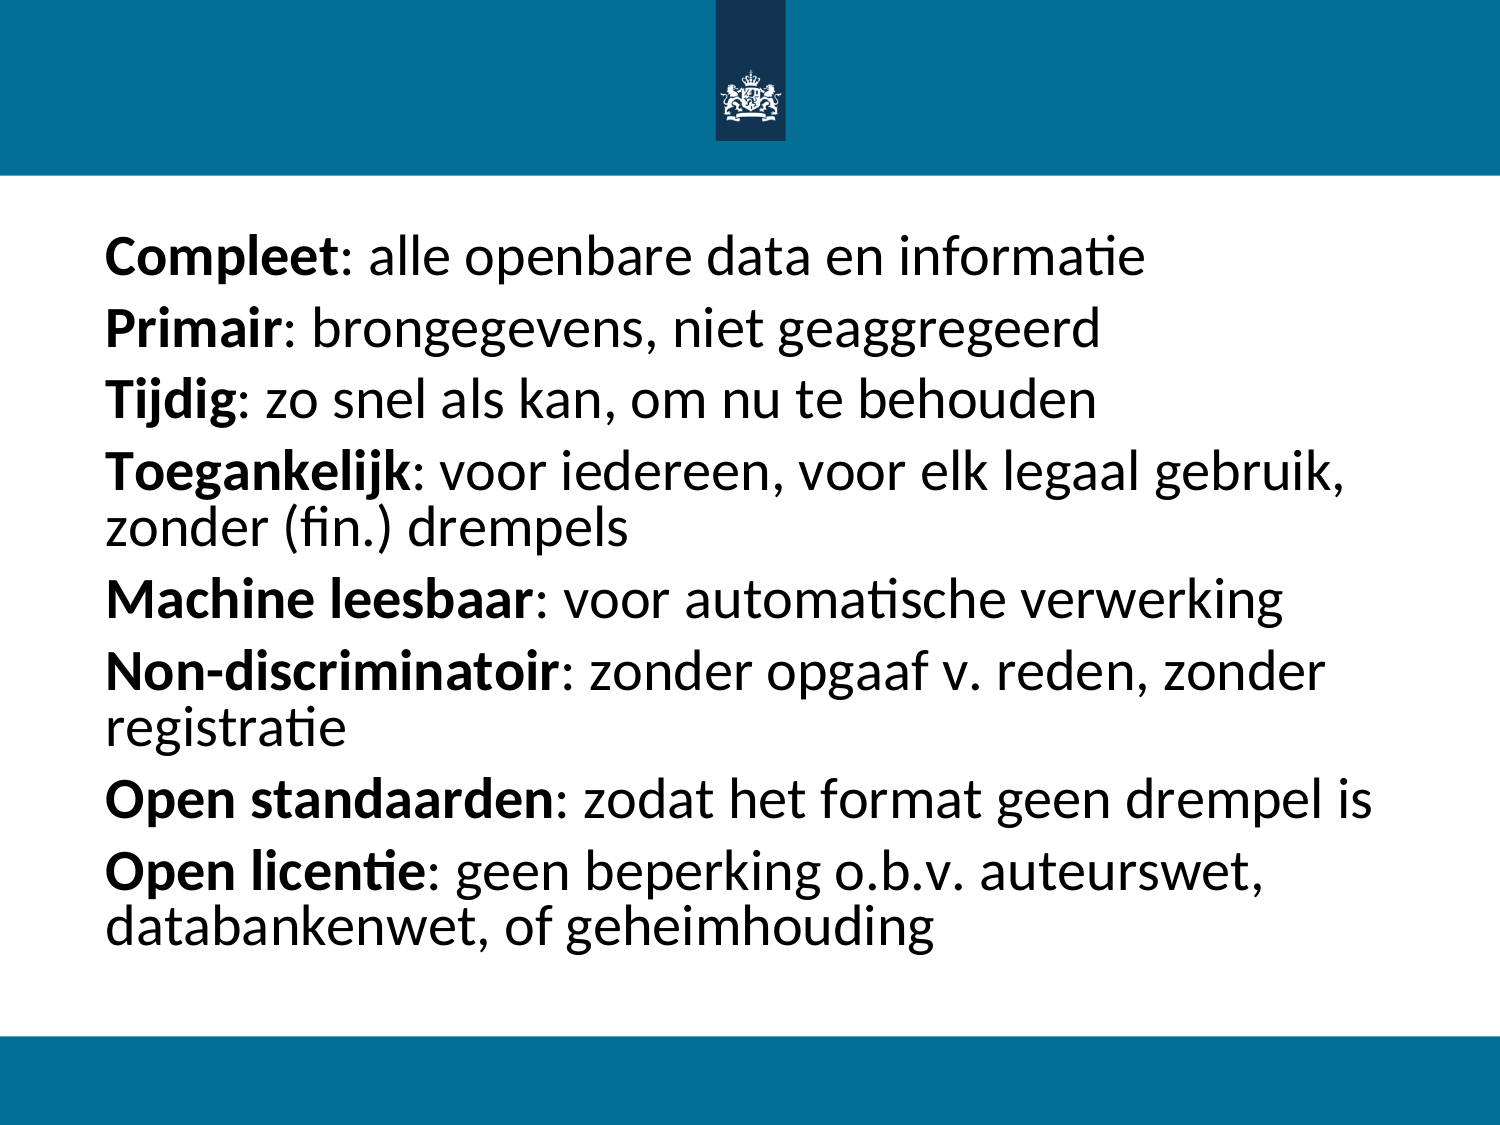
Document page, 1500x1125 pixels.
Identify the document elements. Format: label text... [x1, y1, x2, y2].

text_box Compleet: alle openbare data en informatie Primair: brongegevens, niet geaggregeerd Tijdig: zo snel als kan, om nu te behouden Toegankelijk: voor iedereen, voor elk legaal gebruik, zonder (fin.) drempels Machine leesbaar: voor automatische verwerking Non-discriminatoir: zonder opgaaf v. reden, zonder registratie Open standaarden: zodat het format geen drempel is Open licentie: geen beperking o.b.v. auteurswet, databankenwet, of geheimhouding [49, 224, 1402, 967]
picture [717, 0, 785, 140]
